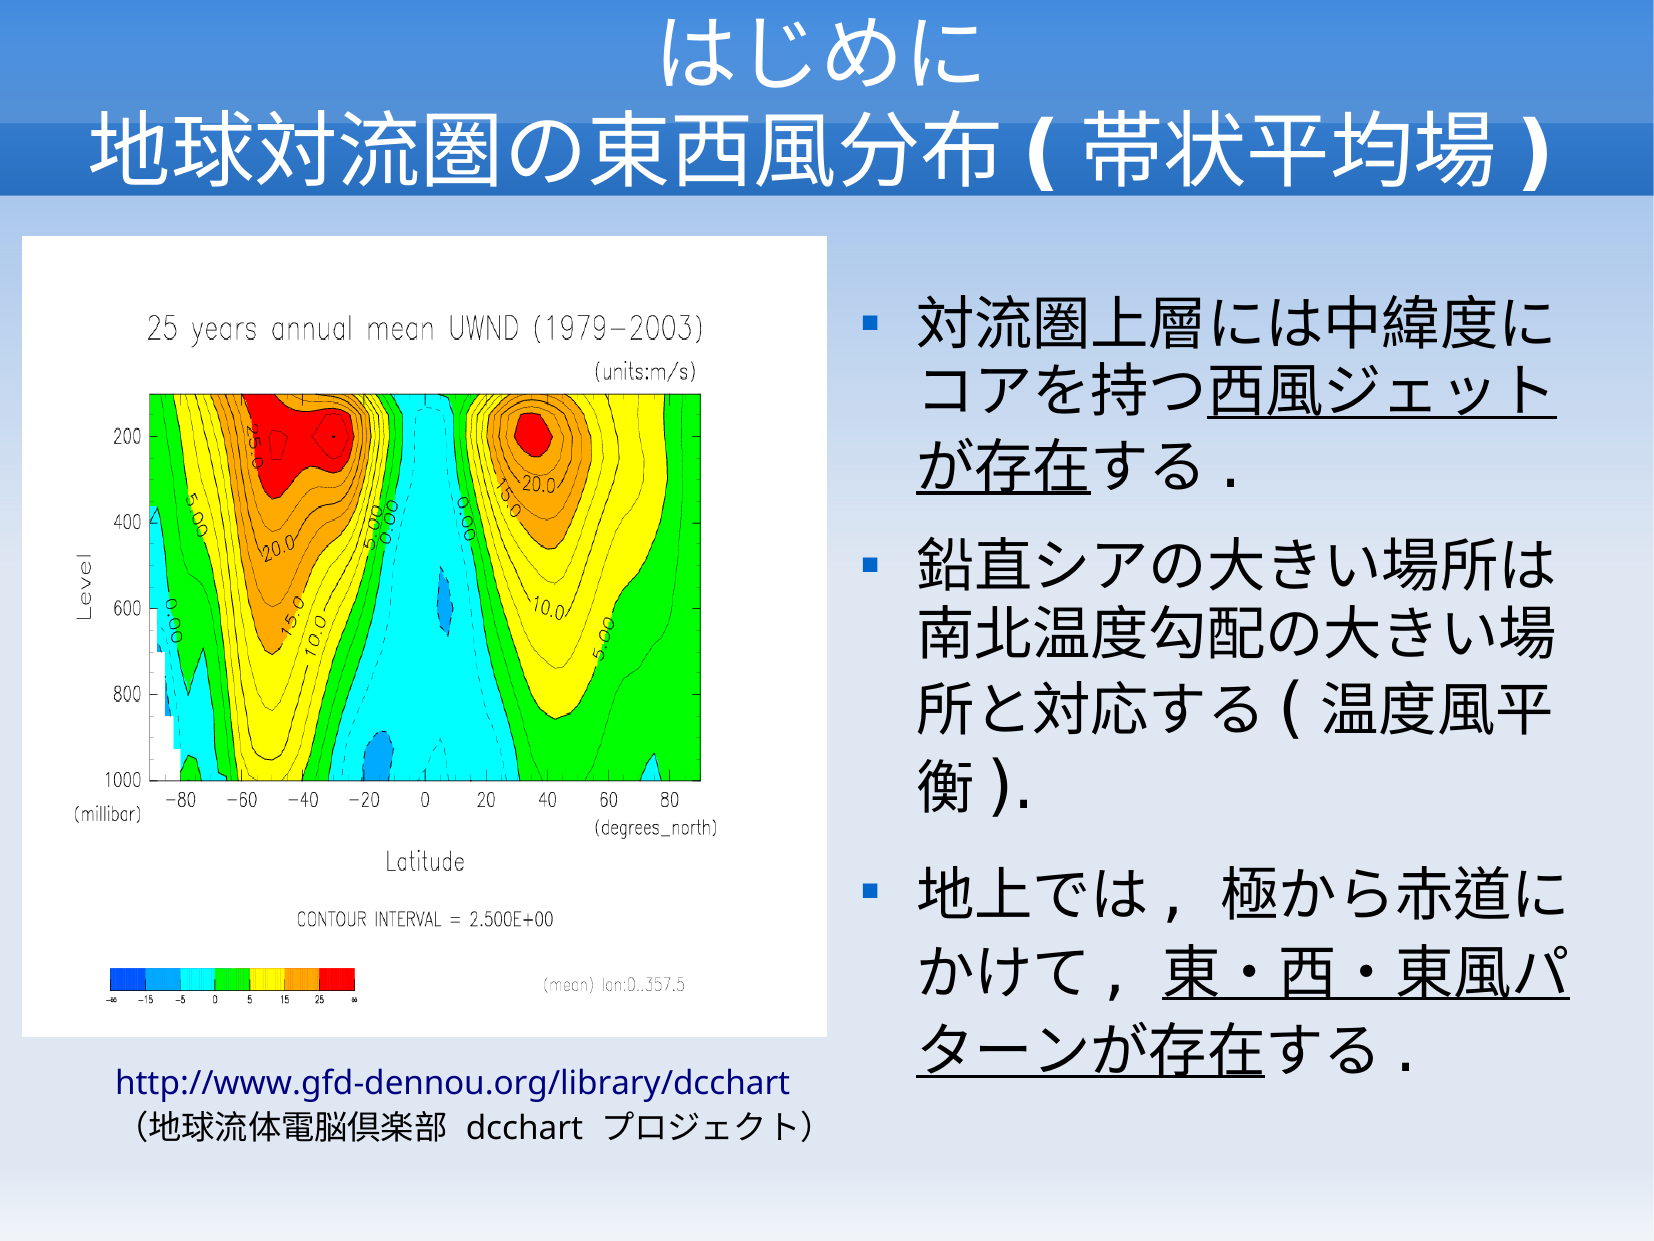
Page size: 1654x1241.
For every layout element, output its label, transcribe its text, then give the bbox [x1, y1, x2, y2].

list 対流圏上層には中緯度にコアを持つ西風ジェットが存在する. 鉛直シアの大きい場所は南北温度勾配の大きい場所と対応する(温度風平衡). 地上では, 極から赤道にかけて, 東・西・東風パターンが存在する. [845, 290, 1572, 1094]
picture [0, 0, 1654, 1241]
title はじめに 地球対流圏の東西風分布(帯状平均場) [76, 6, 1565, 201]
text_box http://www.gfd-dennou.org/library/dcchart （地球流体電脳倶楽部 dcchart プロジェクト） [100, 1051, 898, 1147]
